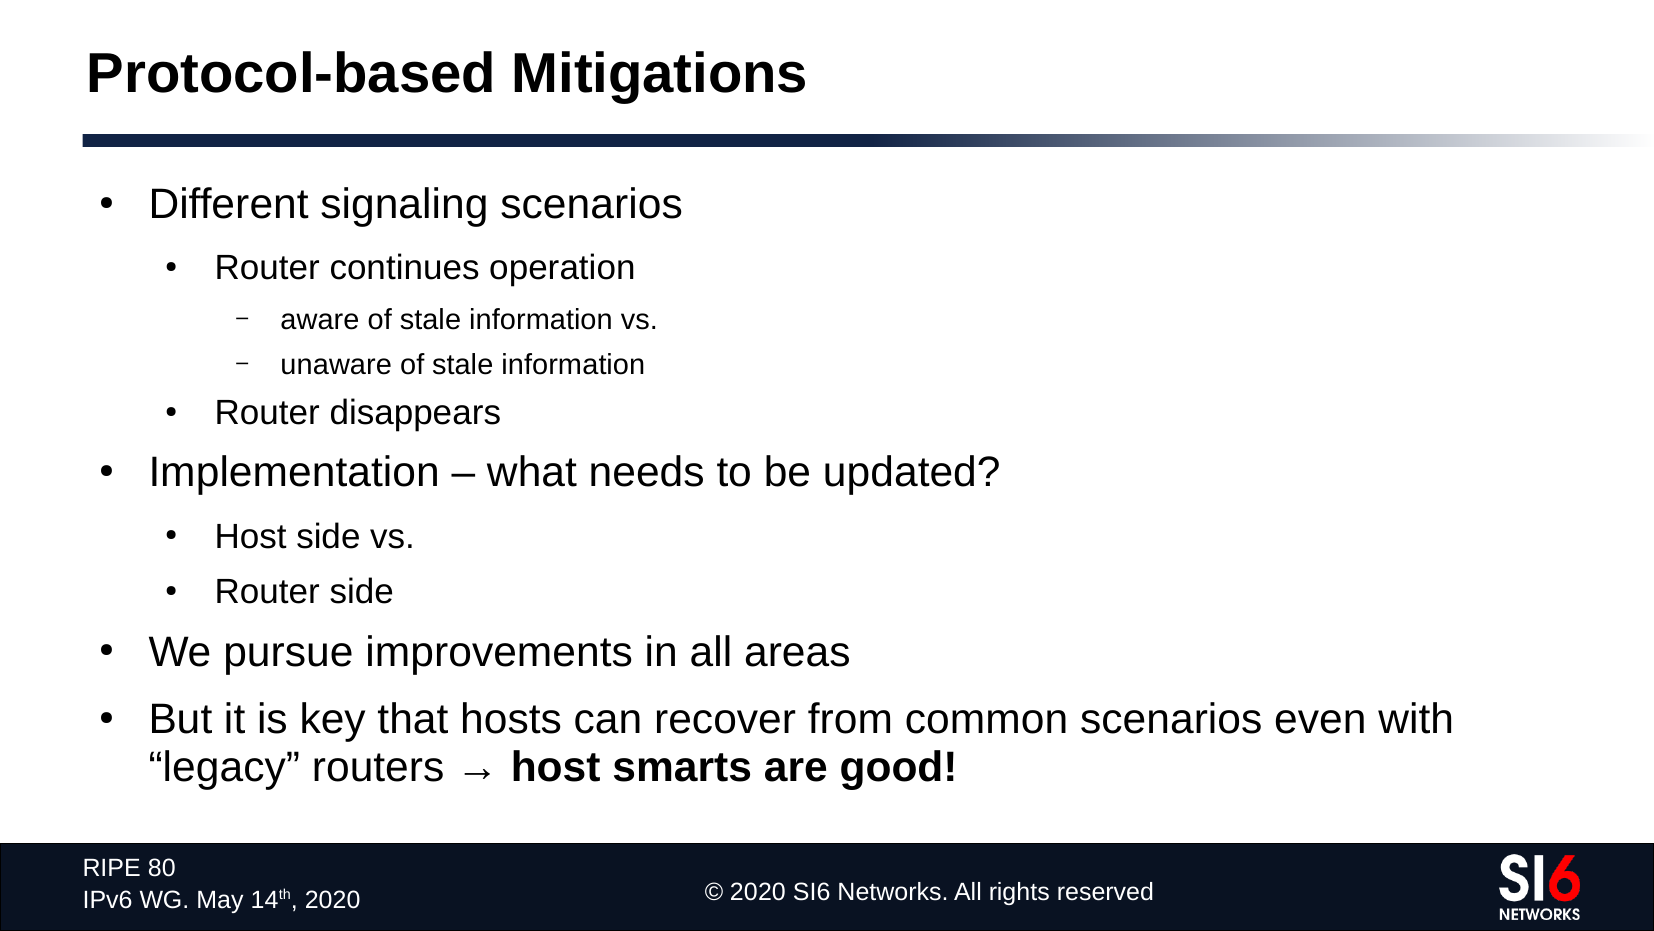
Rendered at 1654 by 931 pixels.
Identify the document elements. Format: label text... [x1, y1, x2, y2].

title Protocol-based Mitigations [86, 22, 1575, 124]
picture [1499, 854, 1580, 920]
list Different signaling scenarios Router continues operation aware of stale information vs. unaware of stale information Router disappears Implementation – what needs to be updated? Host side vs. Router side We pursue improvements in all areas But it is key that hosts can recover from common scenarios even with “legacy” routers → host smarts are good! [82, 179, 1571, 794]
